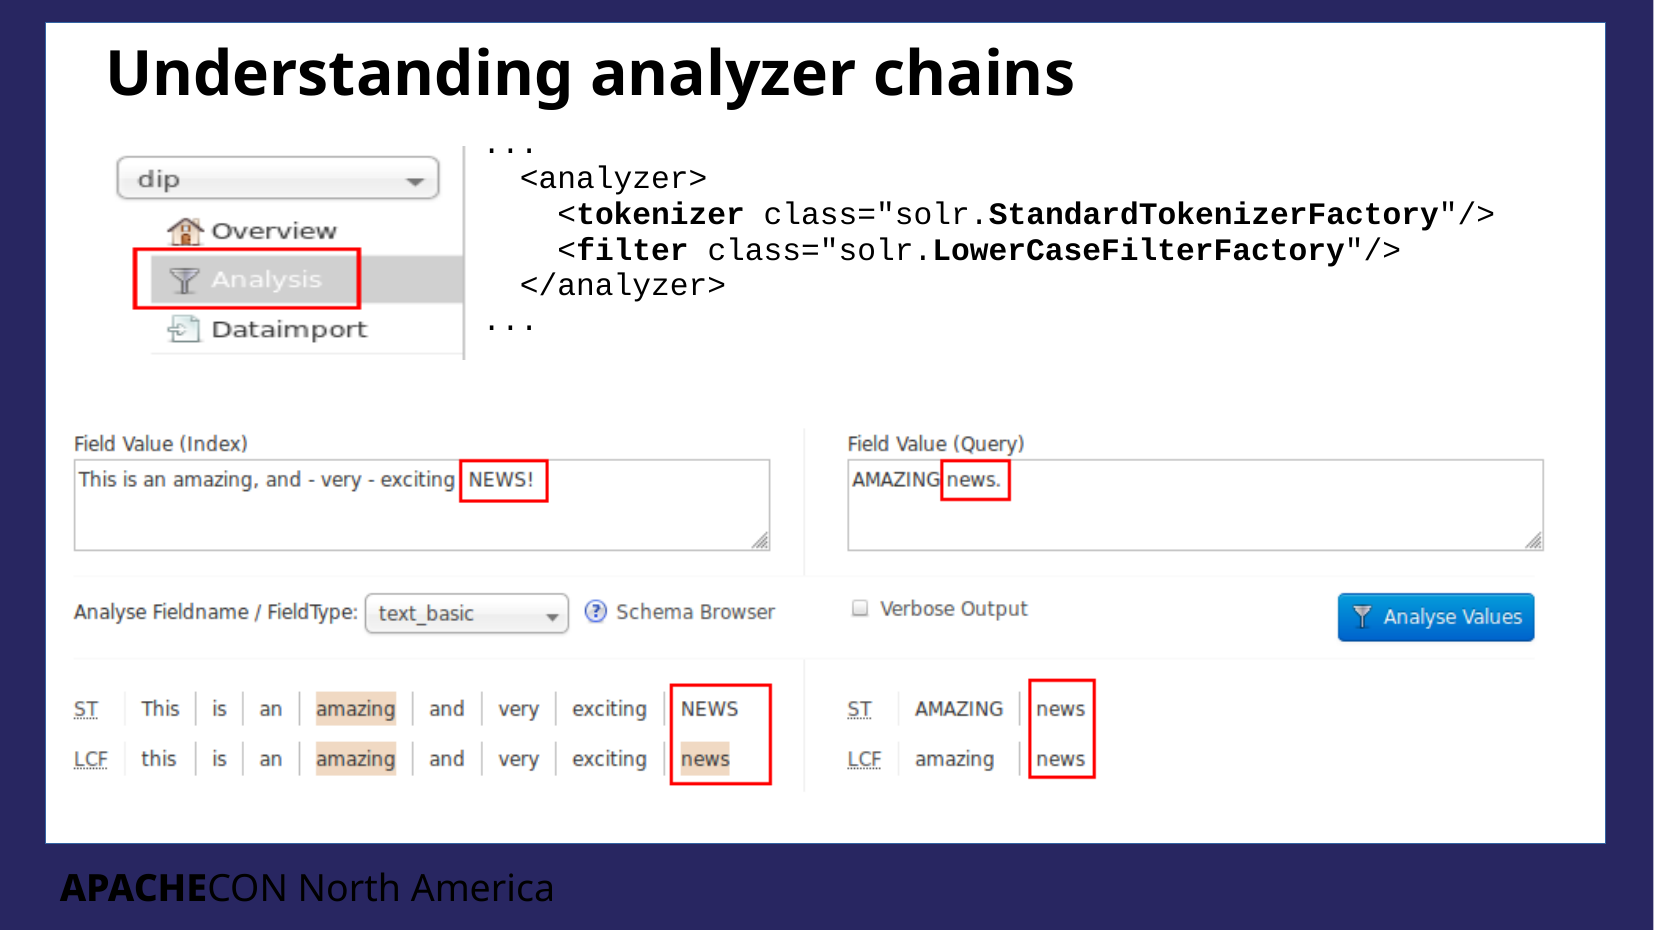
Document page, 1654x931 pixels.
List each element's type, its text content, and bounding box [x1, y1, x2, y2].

text_box ... <analyzer> <tokenizer class="solr.StandardTokenizerFactory"/> <filter class="solr.LowerCaseFilterFactory"/> </analyzer> ... [467, 120, 1549, 451]
picture [60, 419, 1549, 826]
title Understanding analyzer chains [105, 32, 1546, 110]
picture [108, 146, 467, 361]
